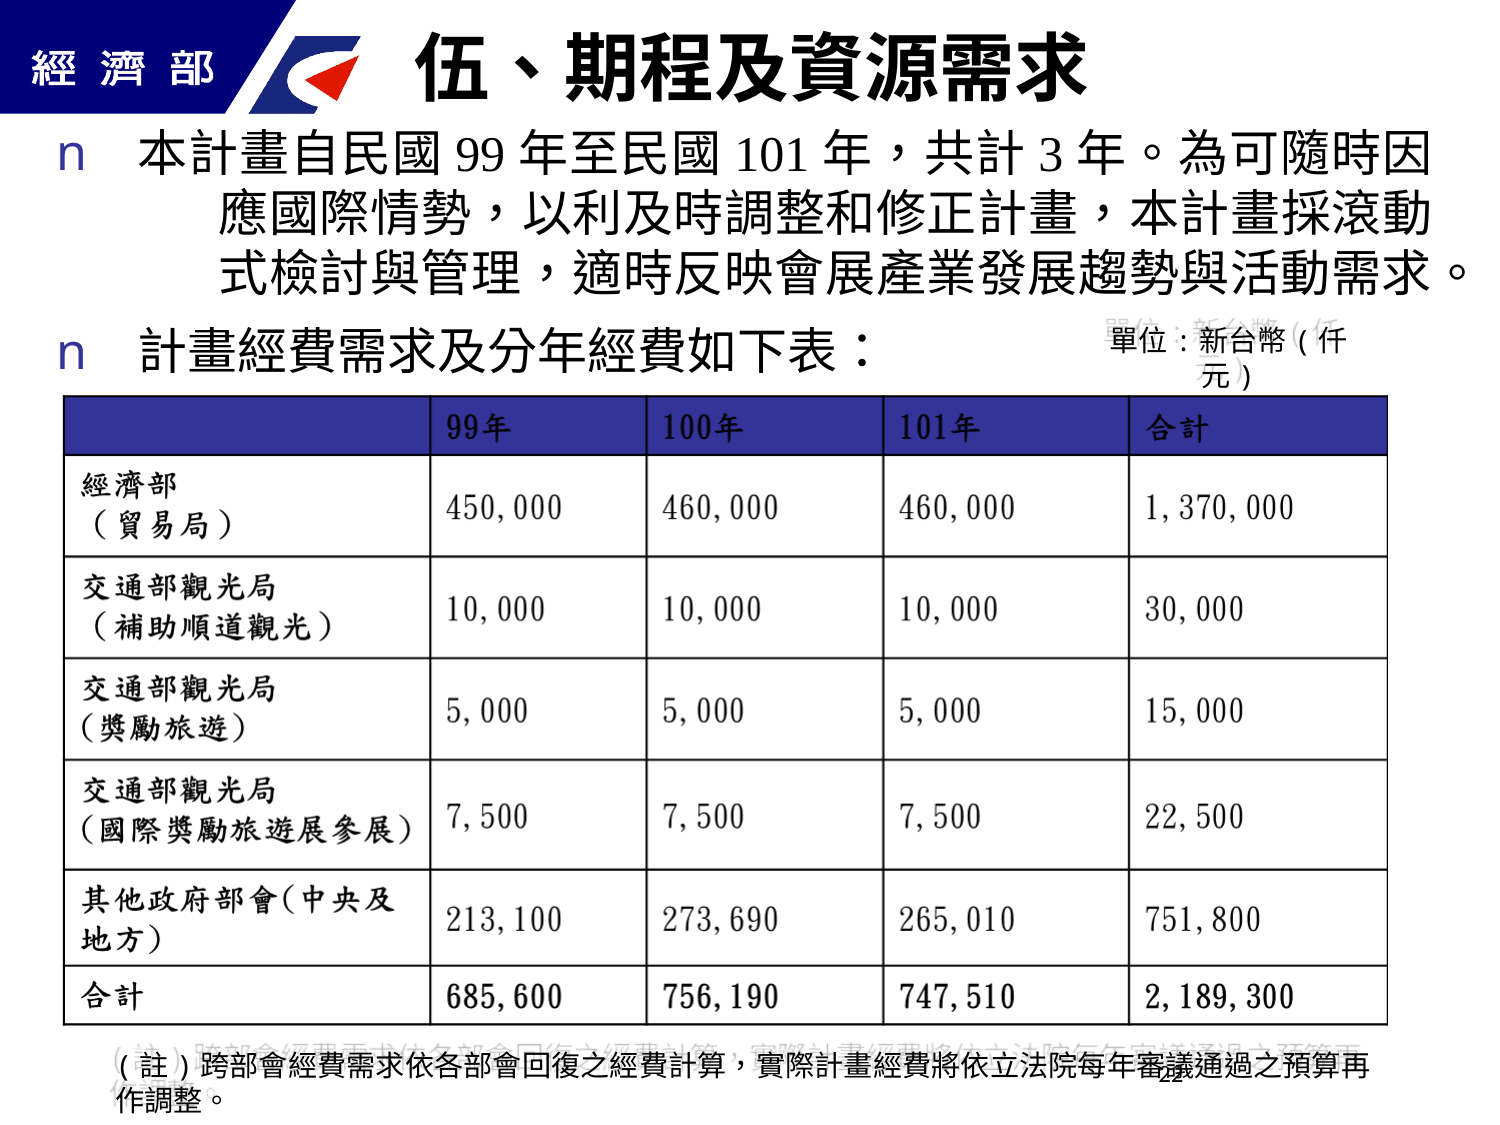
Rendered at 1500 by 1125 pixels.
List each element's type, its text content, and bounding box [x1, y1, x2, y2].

text_box 本計畫自民國99年至民國101年，共計3年。為可隨時因應國際情勢，以利及時調整和修正計畫，本計畫採滾動式檢討與管理，適時反映會展產業發展趨勢與活動需求。 計畫經費需求及分年經費如下表： [41, 114, 1447, 983]
picture [58, 396, 1388, 1036]
text_box 單位:新台幣(仟元) [1069, 314, 1389, 365]
text_box (註)跨部會經費需求依各部會回復之經費計算，實際計畫經費將依立法院每年審議通過之預算再作調整。 [100, 1040, 1400, 1125]
text_box 伍、期程及資源需求 [77, 0, 1427, 124]
